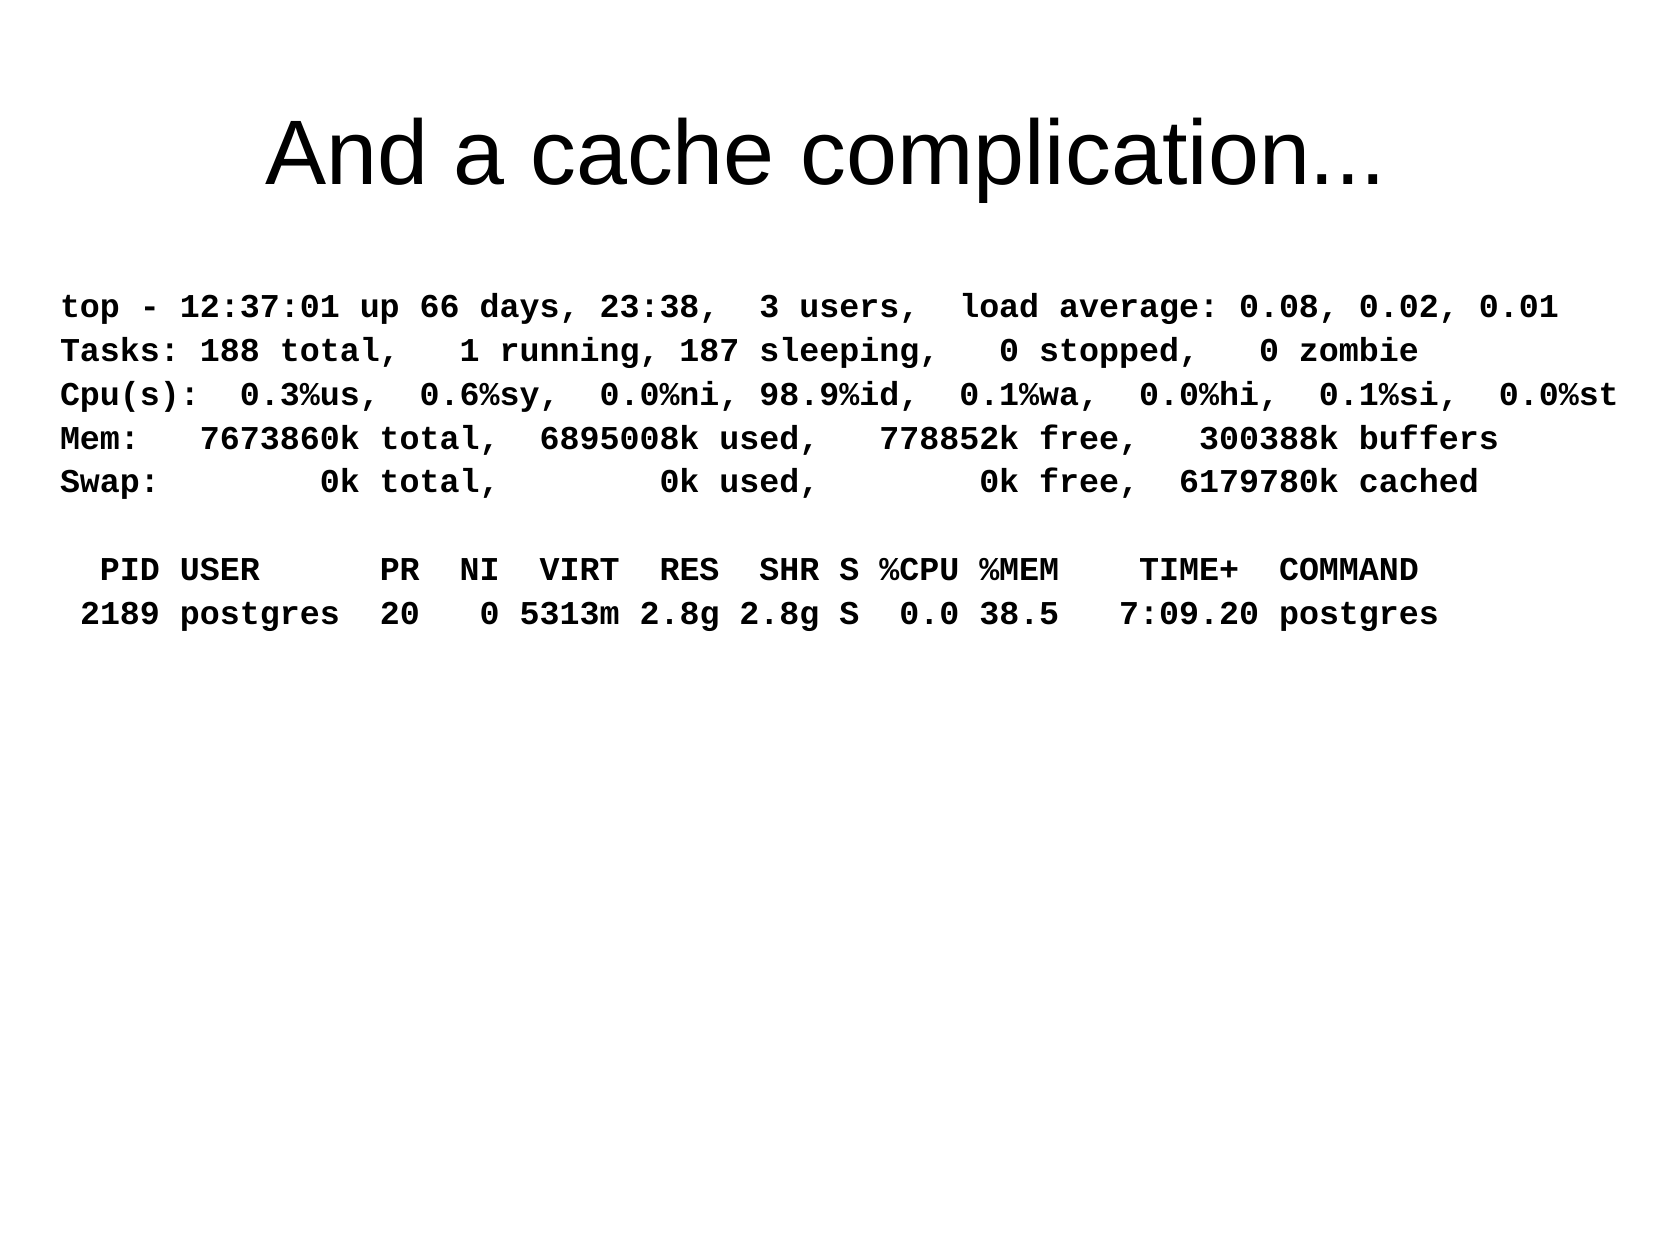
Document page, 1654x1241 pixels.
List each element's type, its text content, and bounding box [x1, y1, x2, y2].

title And a cache complication... [82, 49, 1571, 257]
list top - 12:37:01 up 66 days, 23:38, 3 users, load average: 0.08, 0.02, 0.01 Tasks: 188 total, 1 running, 187 sleeping, 0 stopped, 0 zombie Cpu(s): 0.3%us, 0.6%sy, 0.0%ni, 98.9%id, 0.1%wa, 0.0%hi, 0.1%si, 0.0%st Mem: 7673860k total, 6895008k used, 778852k free, 300388k buffers Swap: 0k total, 0k used, 0k free, 6179780k cached PID USER PR NI VIRT RES SHR S %CPU %MEM TIME+ COMMAND 2189 postgres 20 0 5313m 2.8g 2.8g S 0.0 38.5 7:09.20 postgres [60, 290, 1636, 681]
